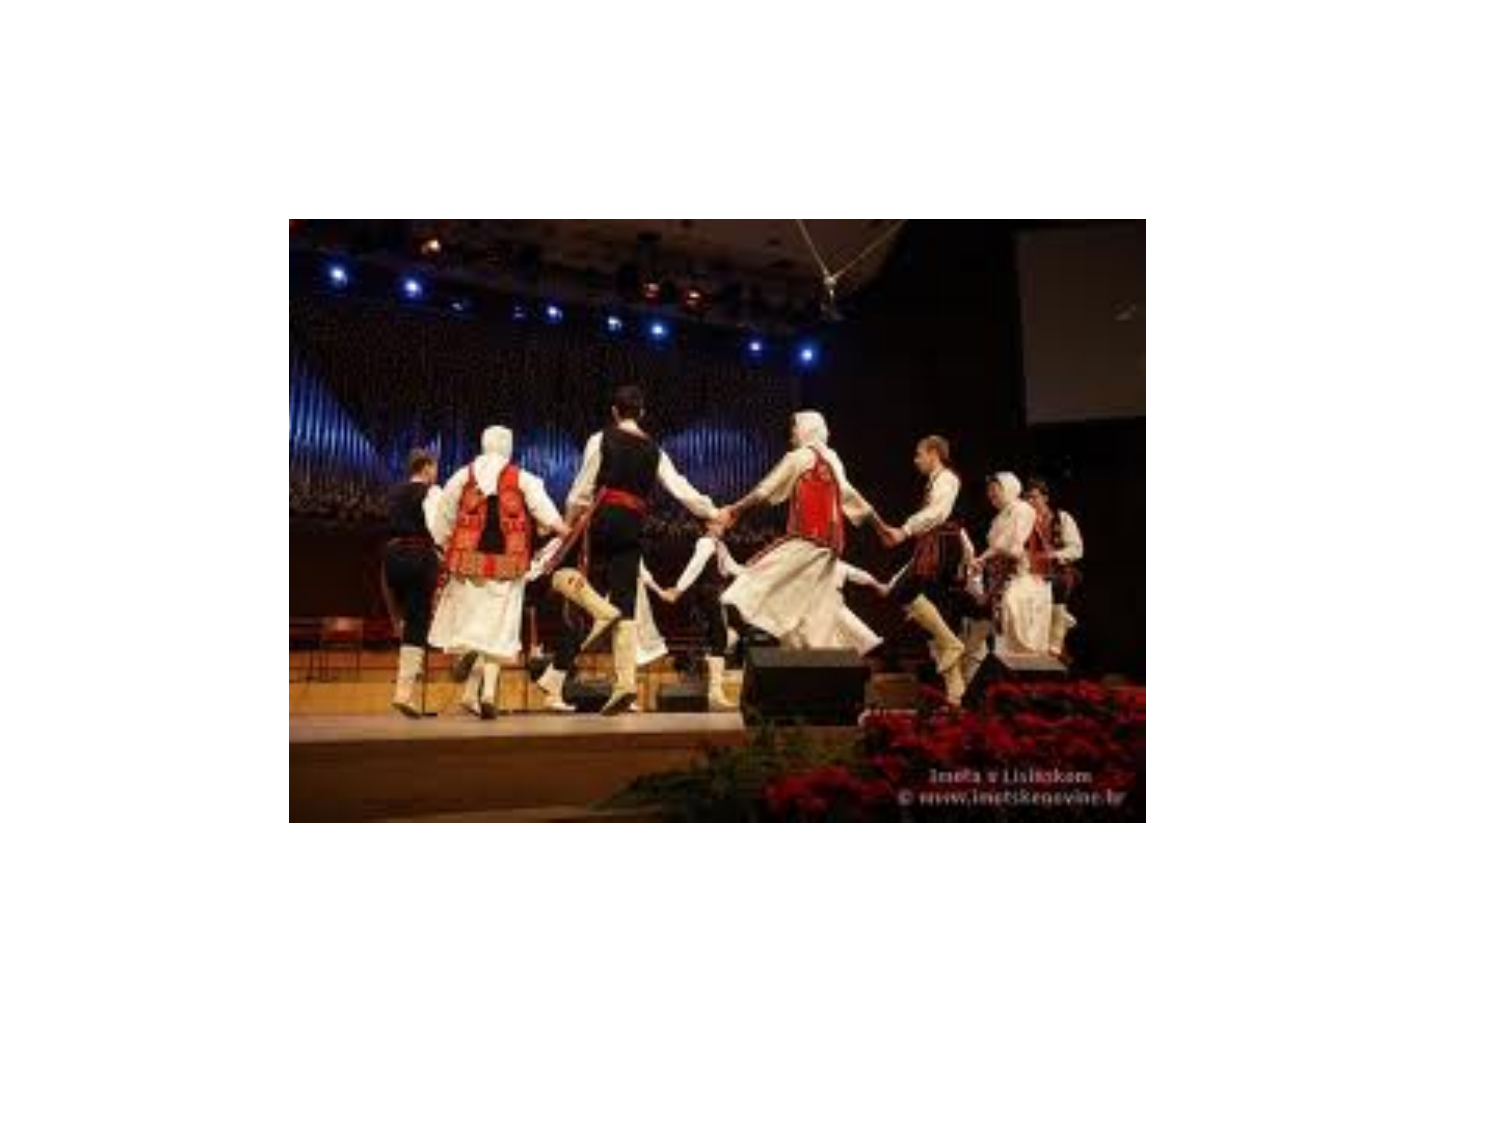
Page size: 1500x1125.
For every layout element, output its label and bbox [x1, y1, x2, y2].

picture [289, 219, 1146, 823]
